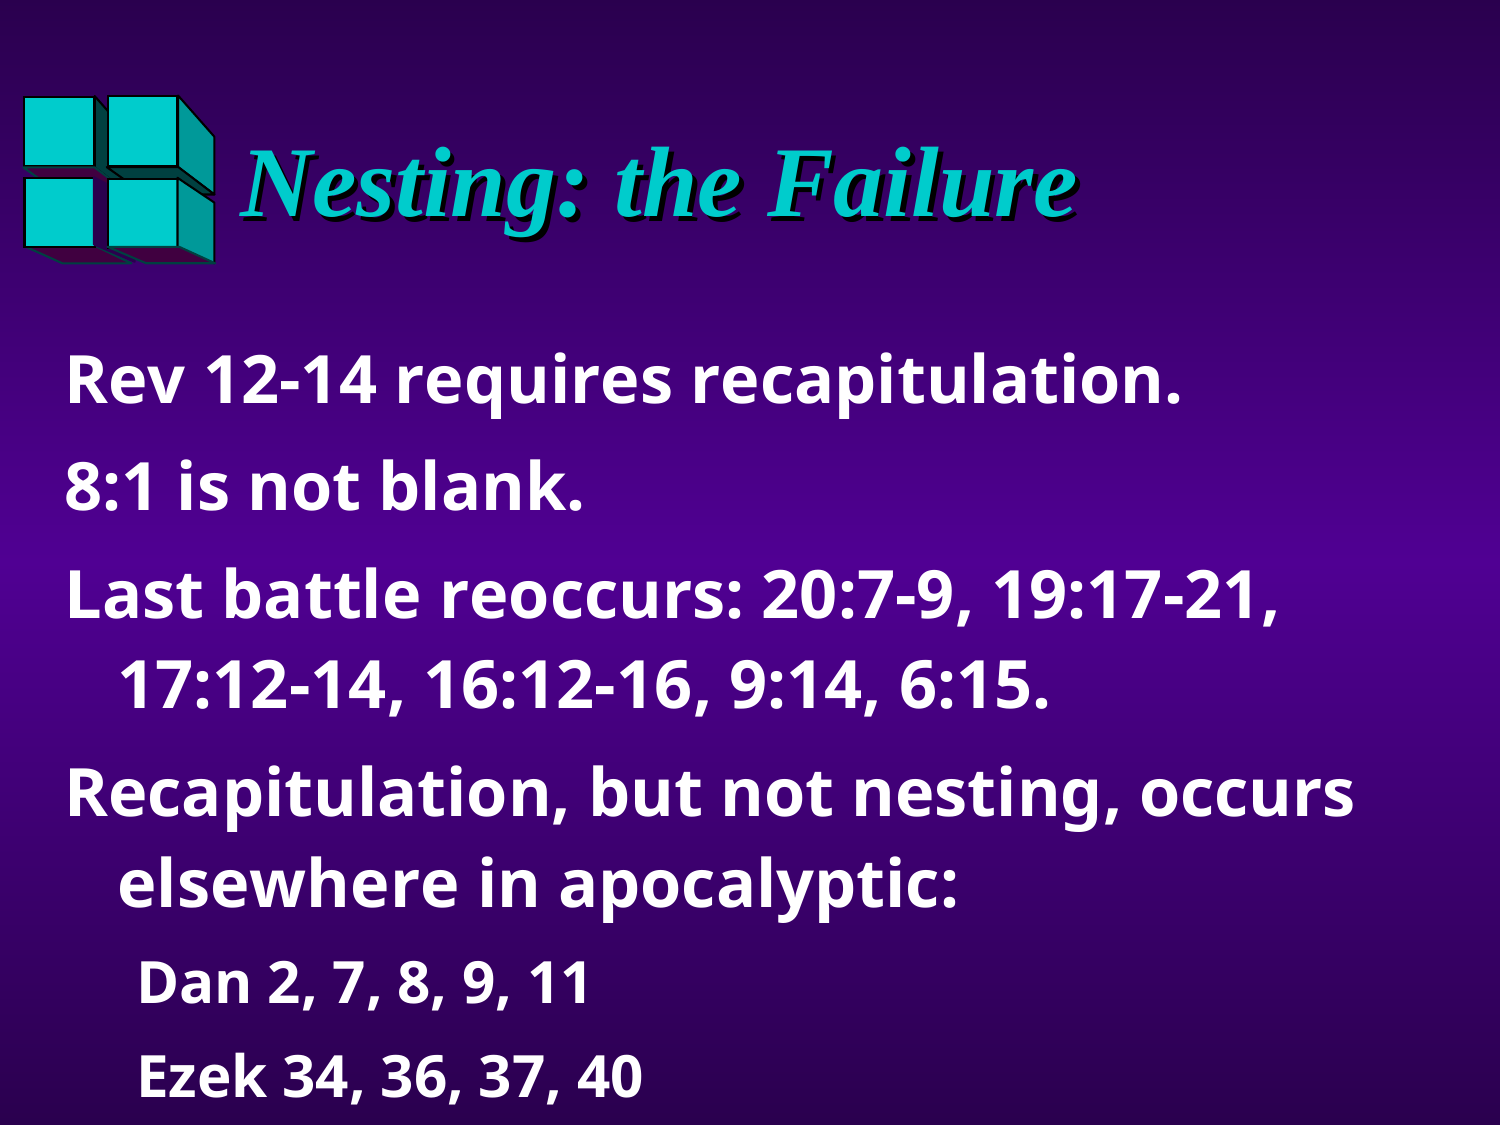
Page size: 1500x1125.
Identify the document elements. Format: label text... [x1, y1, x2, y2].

list Rev 12-14 requires recapitulation. 8:1 is not blank. Last battle reoccurs: 20:7-9, 19:17-21, 17:12-14, 16:12-16, 9:14, 6:15. Recapitulation, but not nesting, occurs elsewhere in apocalyptic: Dan 2, 7, 8, 9, 11 Ezek 34, 36, 37, 40 Zech 9:13-17, 10:5, 12:1-9, 14:1-5 [50, 324, 1448, 1110]
title Nesting: the Failure [224, 78, 1388, 288]
